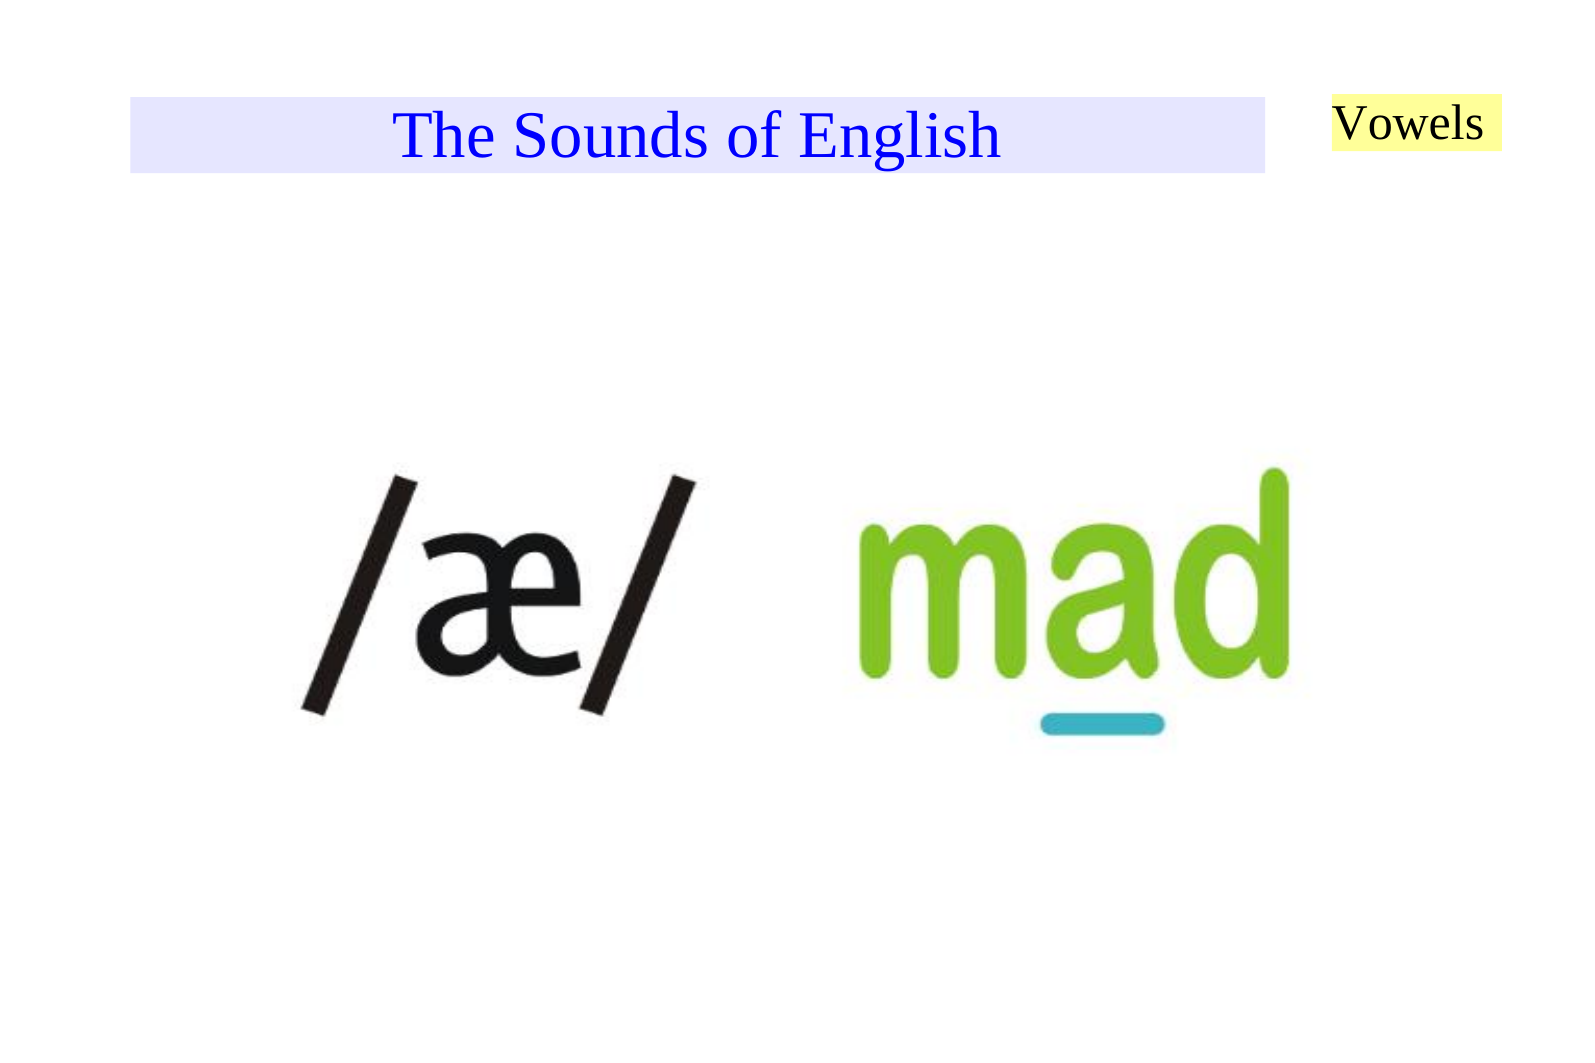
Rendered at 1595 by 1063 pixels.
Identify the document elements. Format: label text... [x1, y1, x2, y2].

picture [143, 200, 1477, 1030]
text_box Vowels [1331, 94, 1502, 152]
text_box The Sounds of English [130, 97, 1266, 174]
